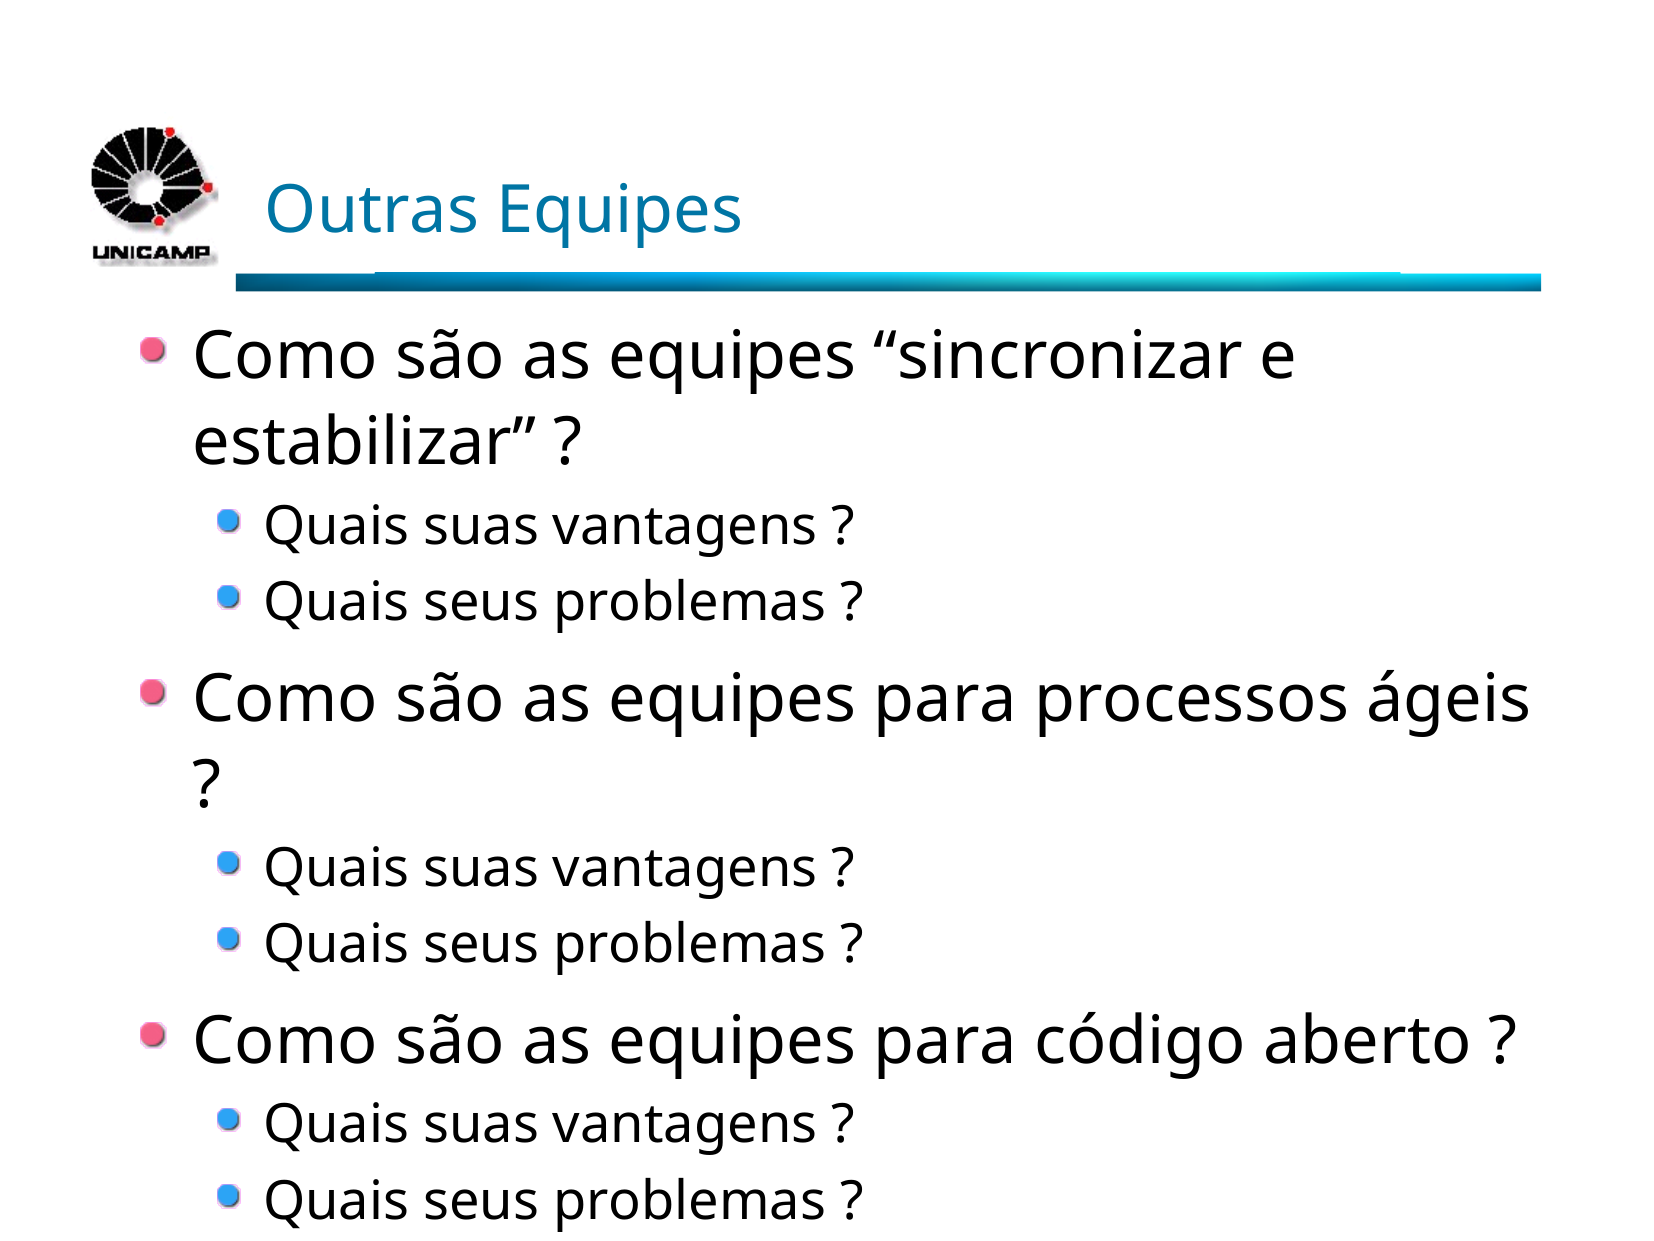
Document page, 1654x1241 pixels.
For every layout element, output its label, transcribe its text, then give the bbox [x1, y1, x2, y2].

picture [216, 1183, 242, 1210]
picture [125, 272, 1654, 295]
title Outras Equipes [264, 57, 1534, 250]
list Como são as equipes “sincronizar e estabilizar” ? Quais suas vantagens ? Quais seus problemas ? Como são as equipes para processos ágeis ? Quais suas vantagens ? Quais seus problemas ? Como são as equipes para código aberto ? Quais suas vantagens ? Quais seus problemas ? [121, 309, 1534, 1167]
